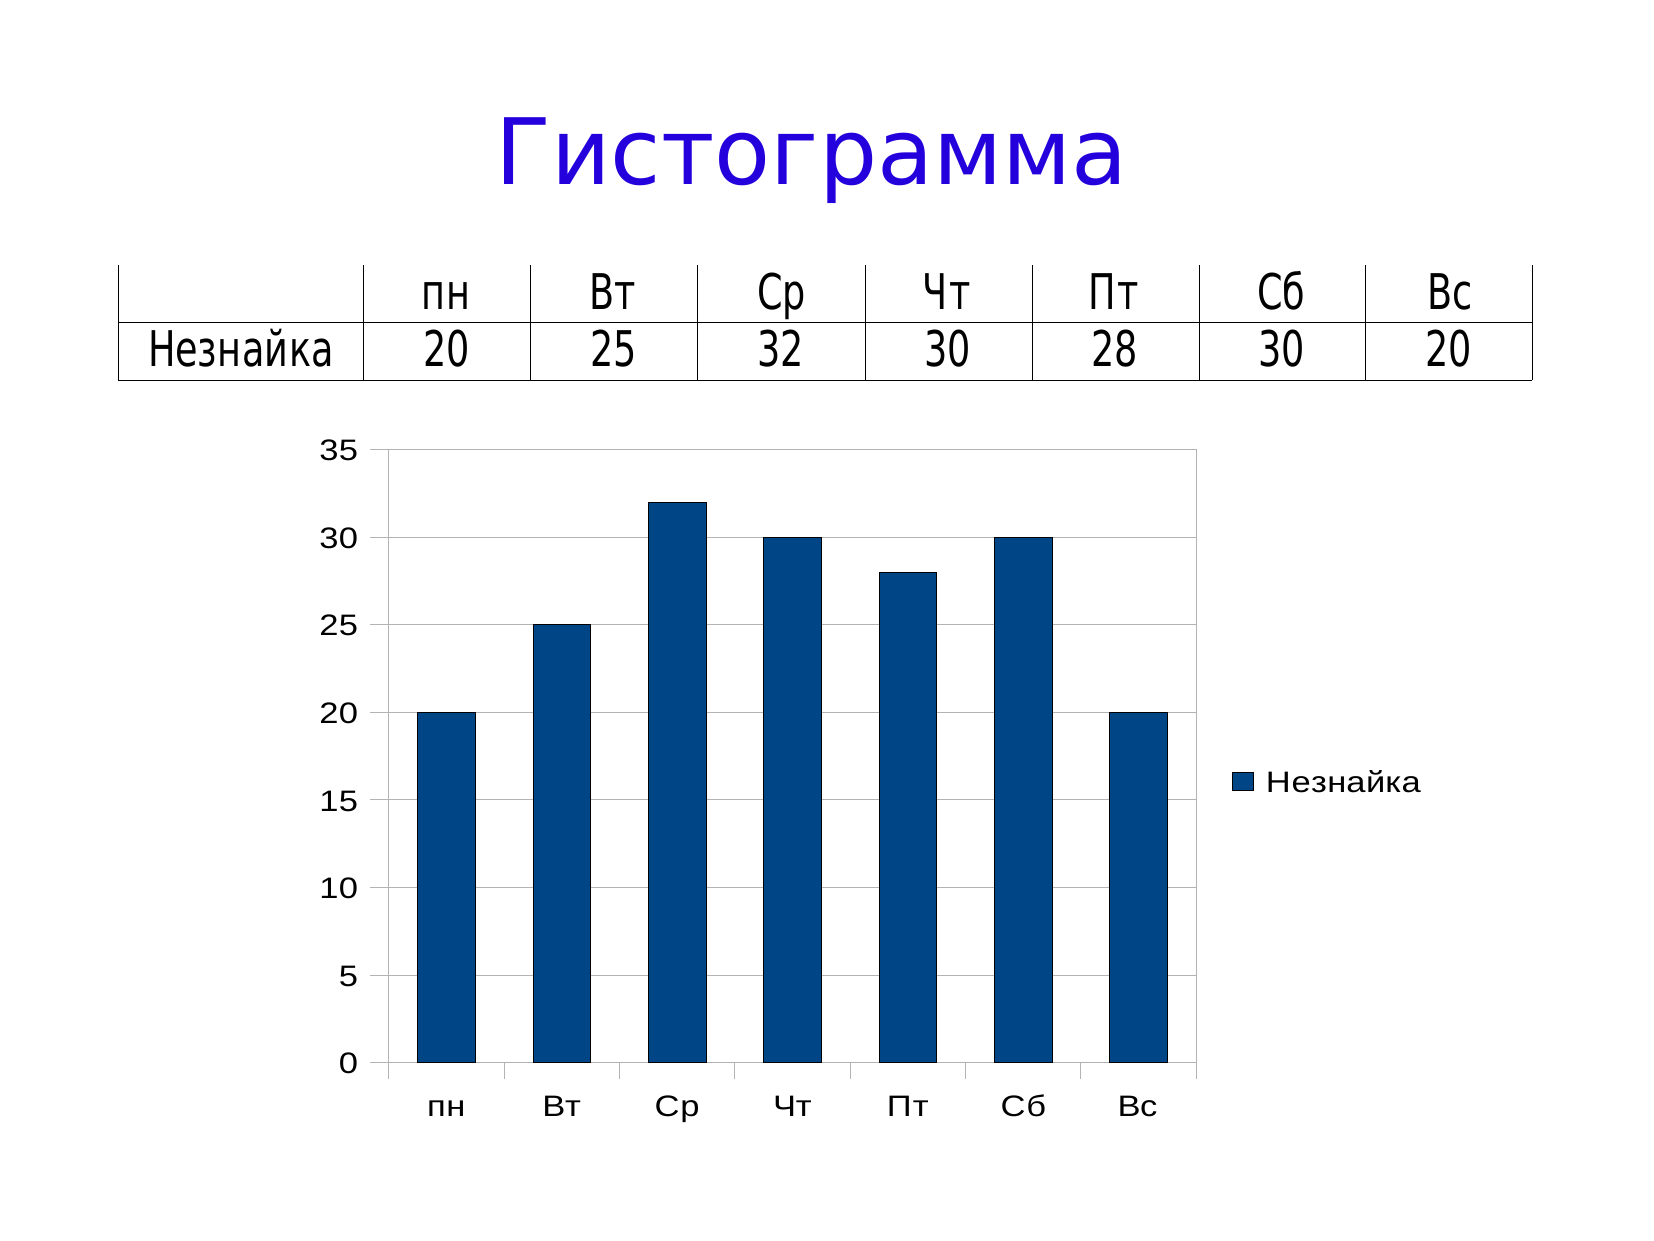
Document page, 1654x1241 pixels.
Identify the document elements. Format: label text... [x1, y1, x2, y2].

chart [295, 418, 1506, 1152]
title Гистограмма [82, 56, 1571, 250]
chart [118, 265, 1536, 384]
